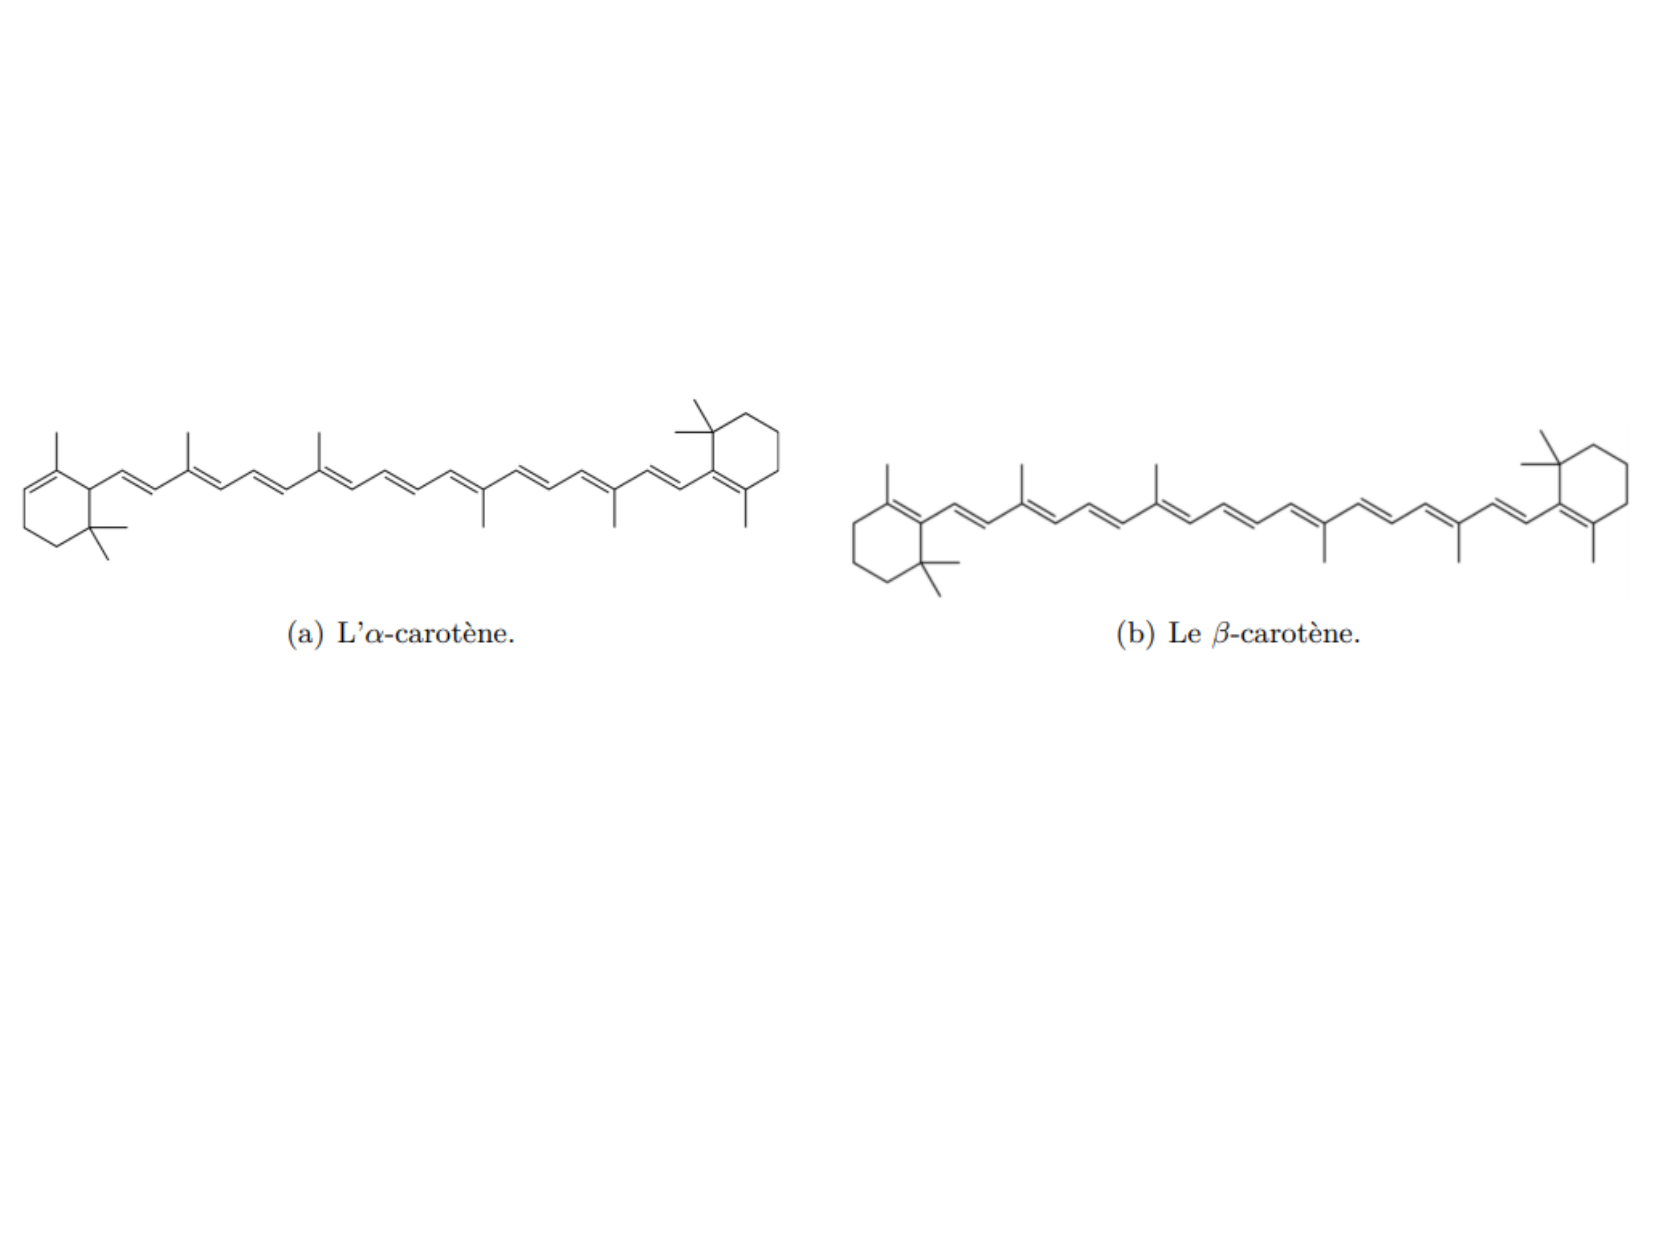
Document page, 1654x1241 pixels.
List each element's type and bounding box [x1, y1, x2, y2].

picture [0, 361, 1654, 683]
